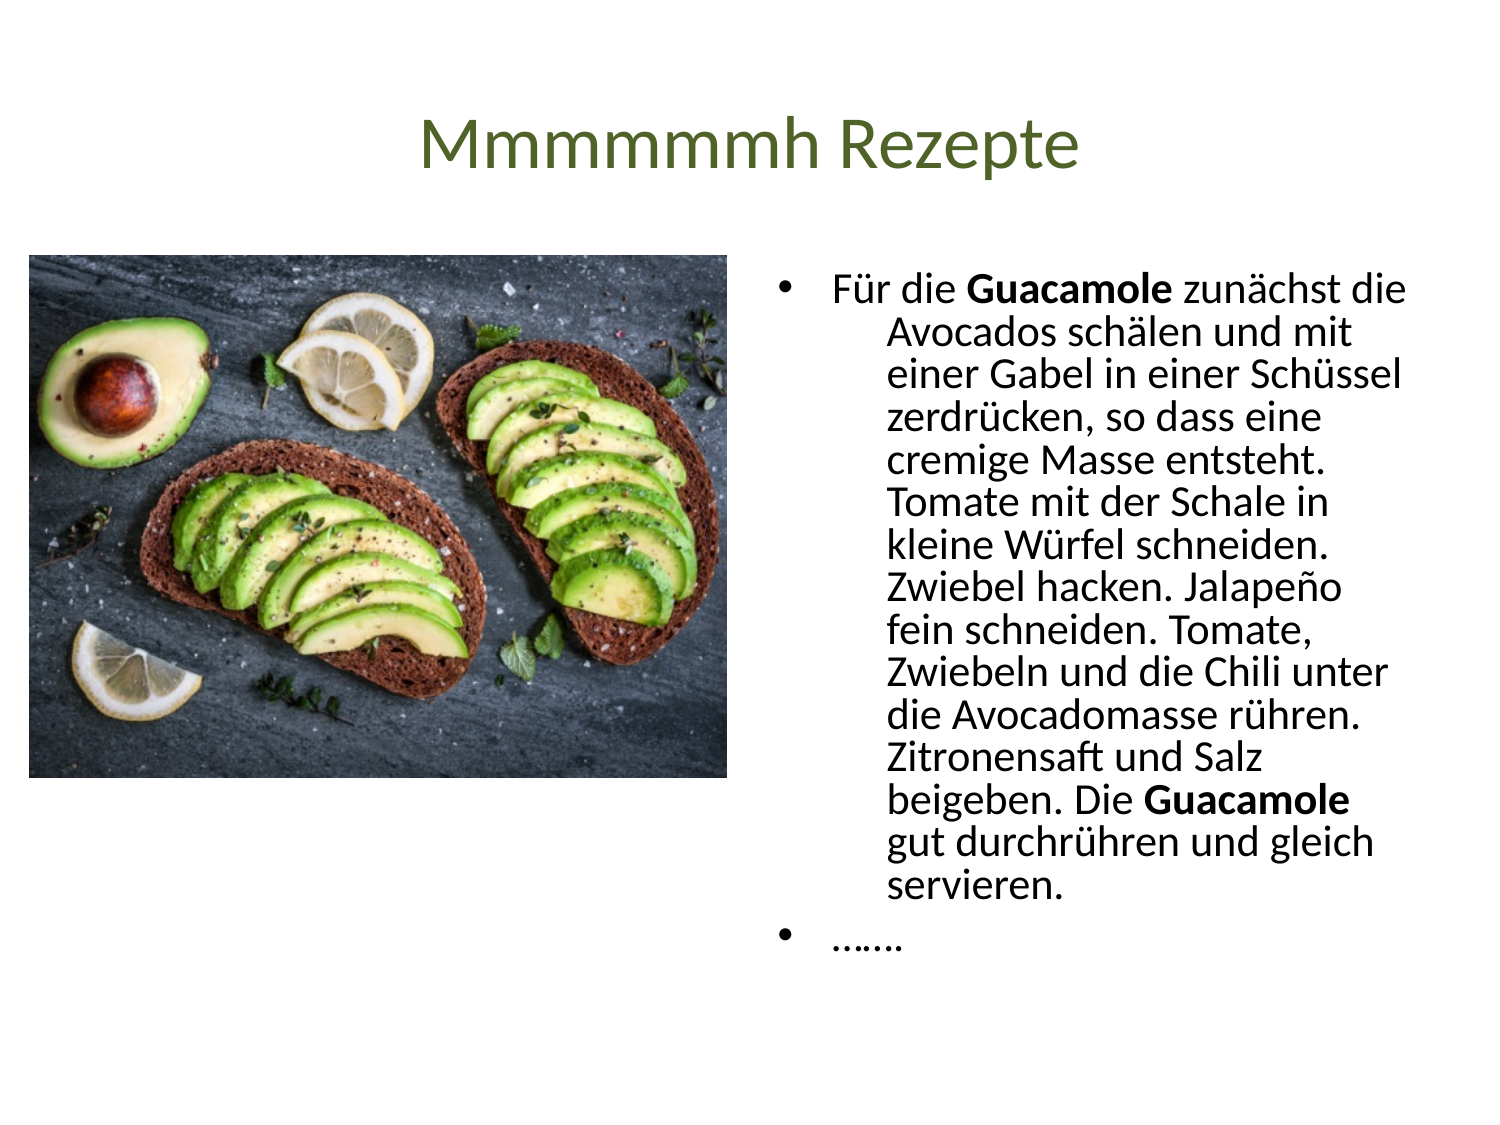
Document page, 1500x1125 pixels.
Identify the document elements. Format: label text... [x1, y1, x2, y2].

picture [29, 255, 727, 779]
list Für die Guacamole zunächst die Avocados schälen und mit einer Gabel in einer Schüssel zerdrücken, so dass eine cremige Masse entsteht. Tomate mit der Schale in kleine Würfel schneiden. Zwiebel hacken. Jalapeño fein schneiden. Tomate, Zwiebeln und die Chili unter die Avocadomasse rühren. Zitronensaft und Salz beigeben. Die Guacamole gut durchrühren und gleich servieren. ……. [762, 262, 1426, 1005]
title Mmmmmmh Rezepte [75, 45, 1426, 233]
